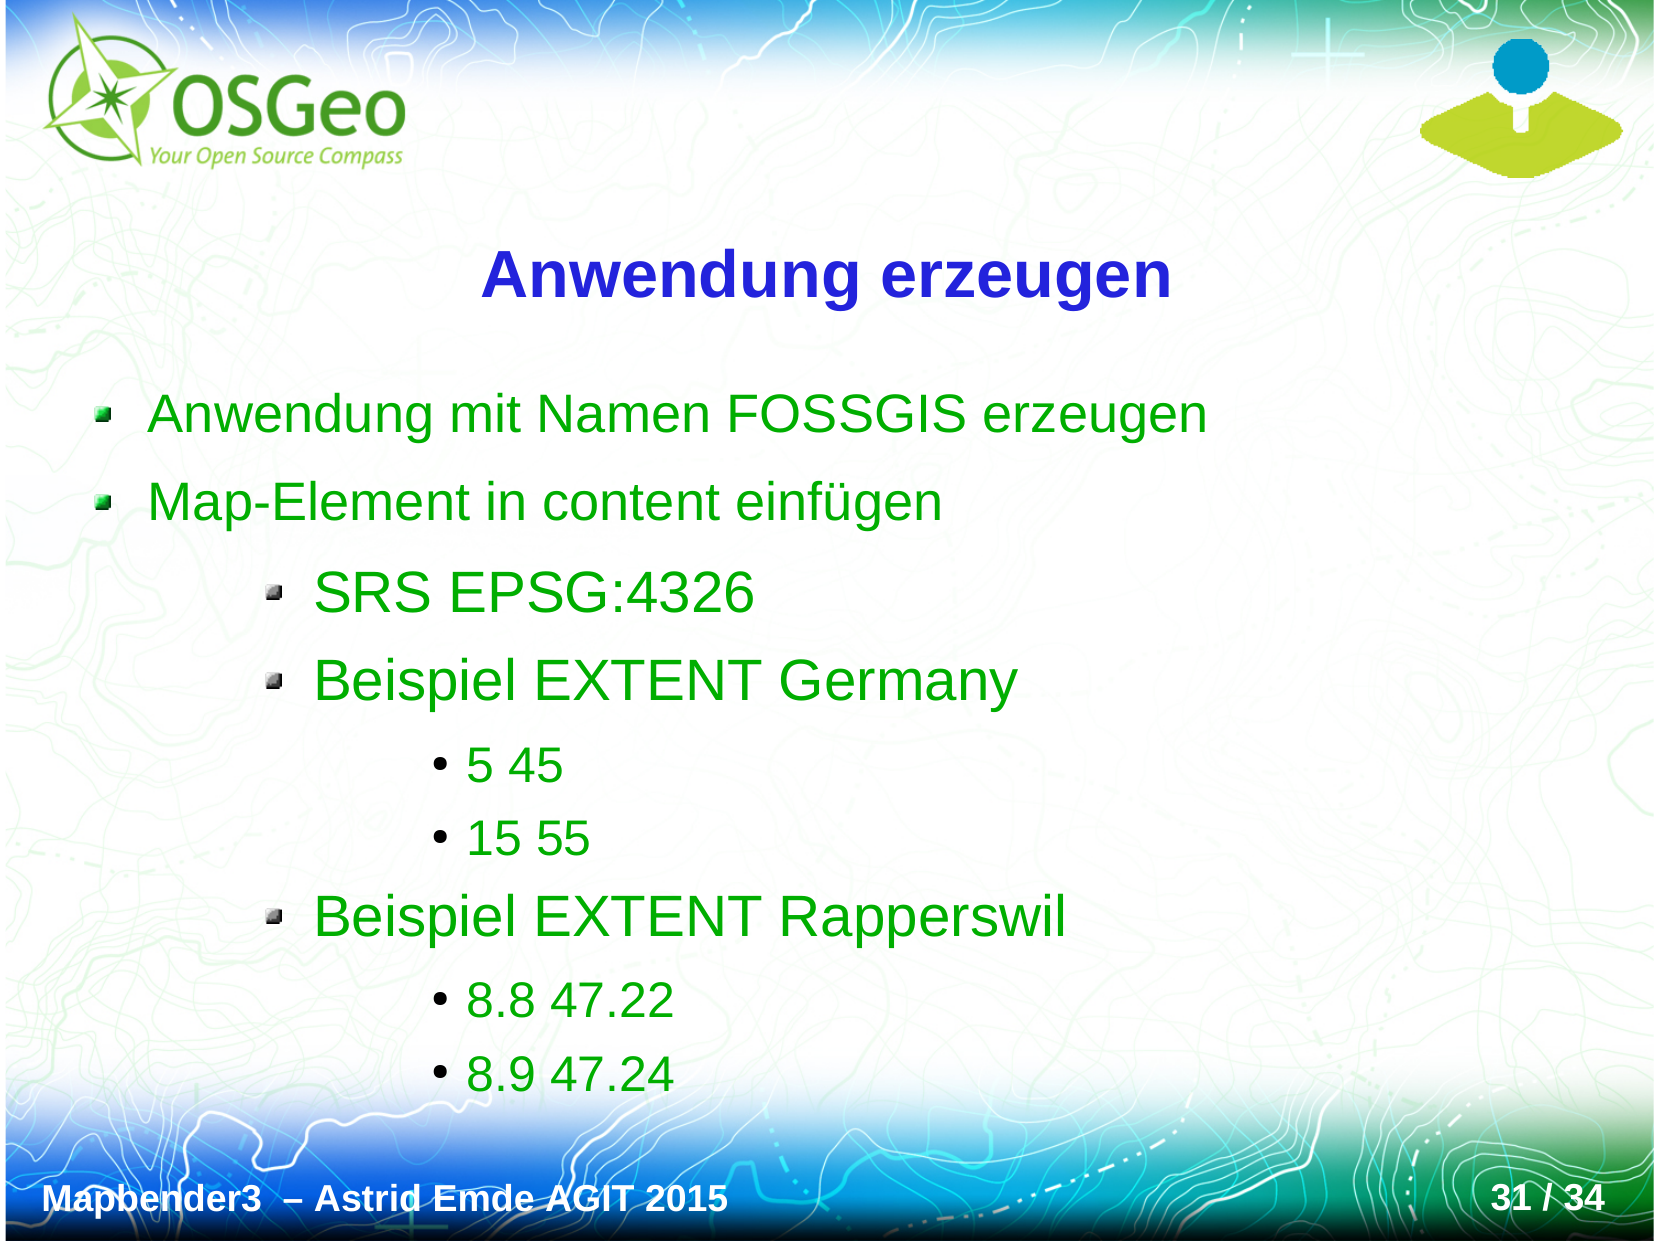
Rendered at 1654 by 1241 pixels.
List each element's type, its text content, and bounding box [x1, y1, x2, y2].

list Anwendung mit Namen FOSSGIS erzeugen Map-Element in content einfügen SRS EPSG:4326 Beispiel EXTENT Germany 5 45 15 55 Beispiel EXTENT Rapperswil 8.8 47.22 8.9 47.24 [76, 383, 1565, 1188]
title Anwendung erzeugen [82, 208, 1571, 342]
picture [5, 0, 1654, 1241]
